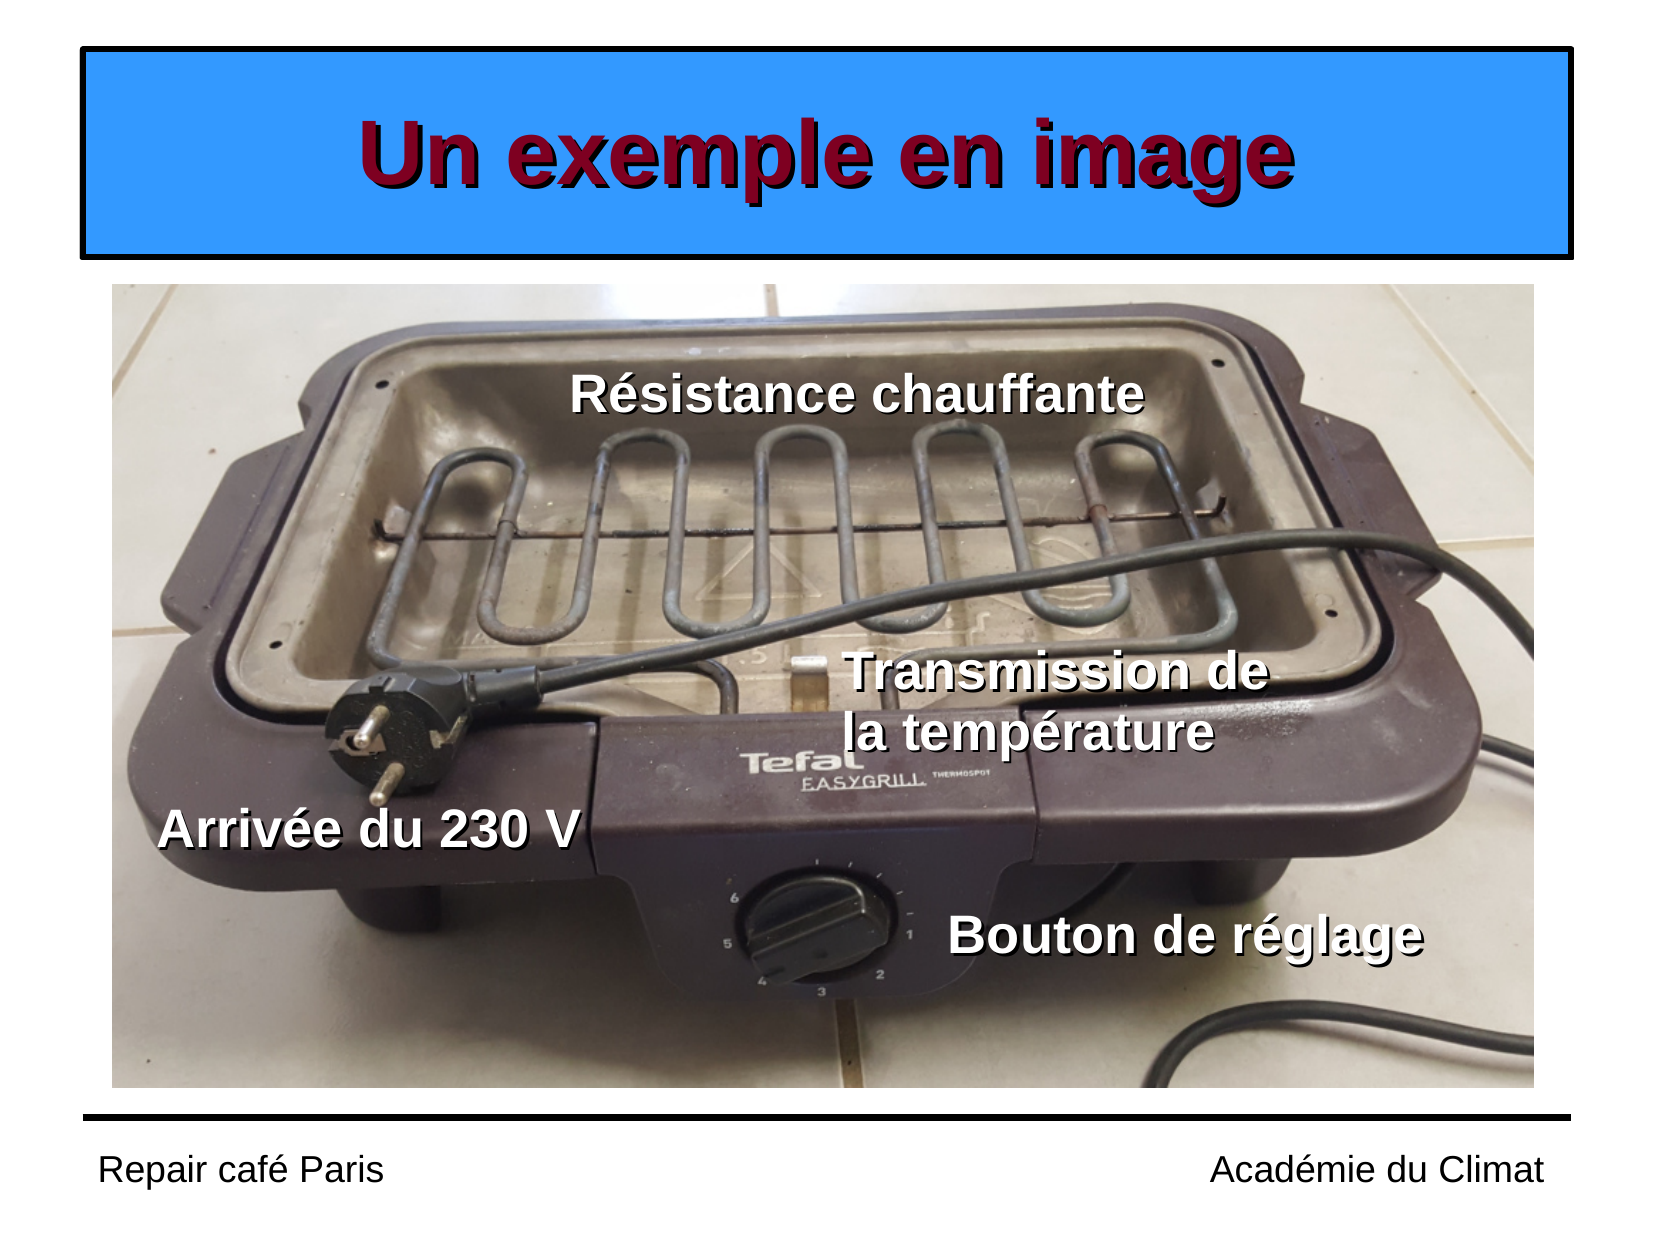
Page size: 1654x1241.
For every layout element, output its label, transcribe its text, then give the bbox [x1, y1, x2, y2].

text_box Transmission de la température [827, 633, 1287, 770]
text_box Bouton de réglage [933, 897, 1440, 973]
text_box Arrivée du 230 V [141, 791, 597, 867]
picture [112, 284, 1534, 1088]
text_box Repair café Paris Académie du Climat [82, 1141, 1571, 1198]
text_box Résistance chauffante [555, 355, 1162, 432]
title Un exemple en image [82, 49, 1571, 257]
